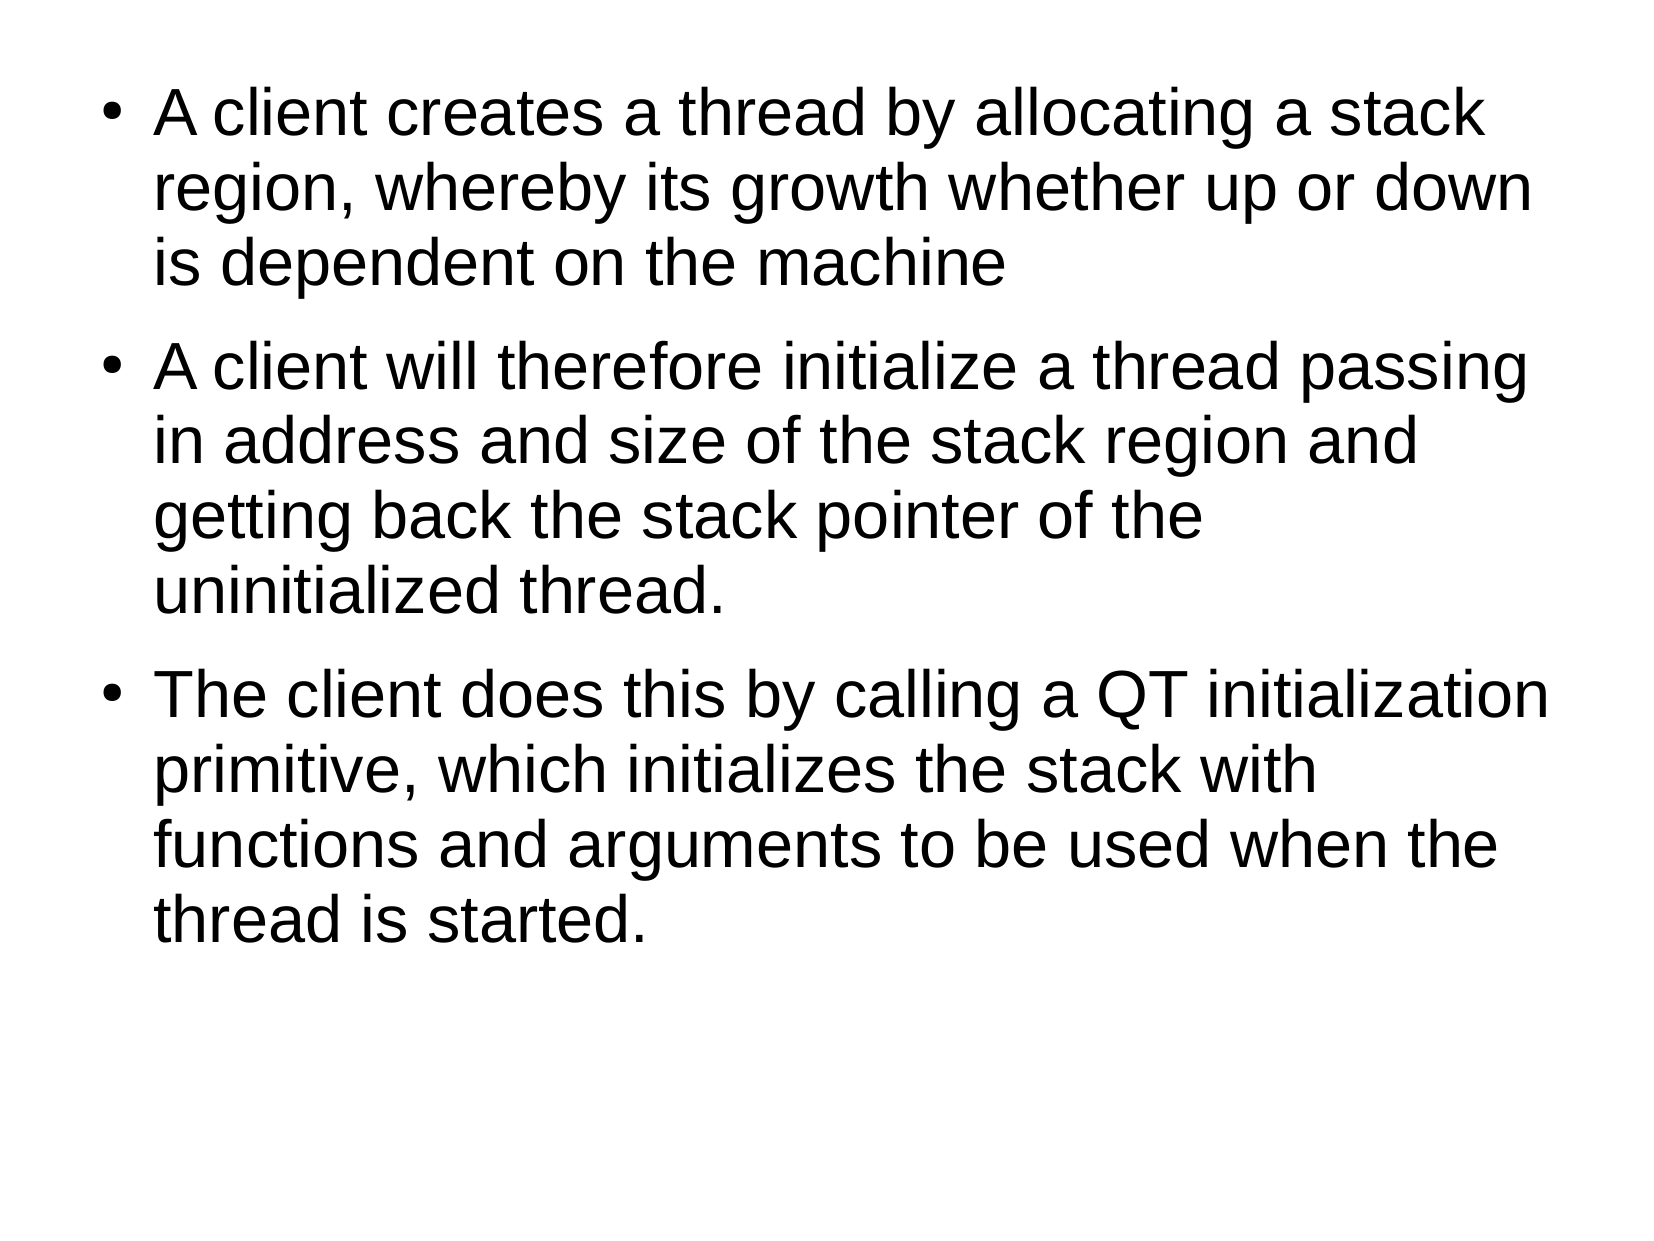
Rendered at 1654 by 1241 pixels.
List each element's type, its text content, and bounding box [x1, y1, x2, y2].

list A client creates a thread by allocating a stack region, whereby its growth whether up or down is dependent on the machine A client will therefore initialize a thread passing in address and size of the stack region and getting back the stack pointer of the uninitialized thread. The client does this by calling a QT initialization primitive, which initializes the stack with functions and arguments to be used when the thread is started. [82, 75, 1571, 1141]
